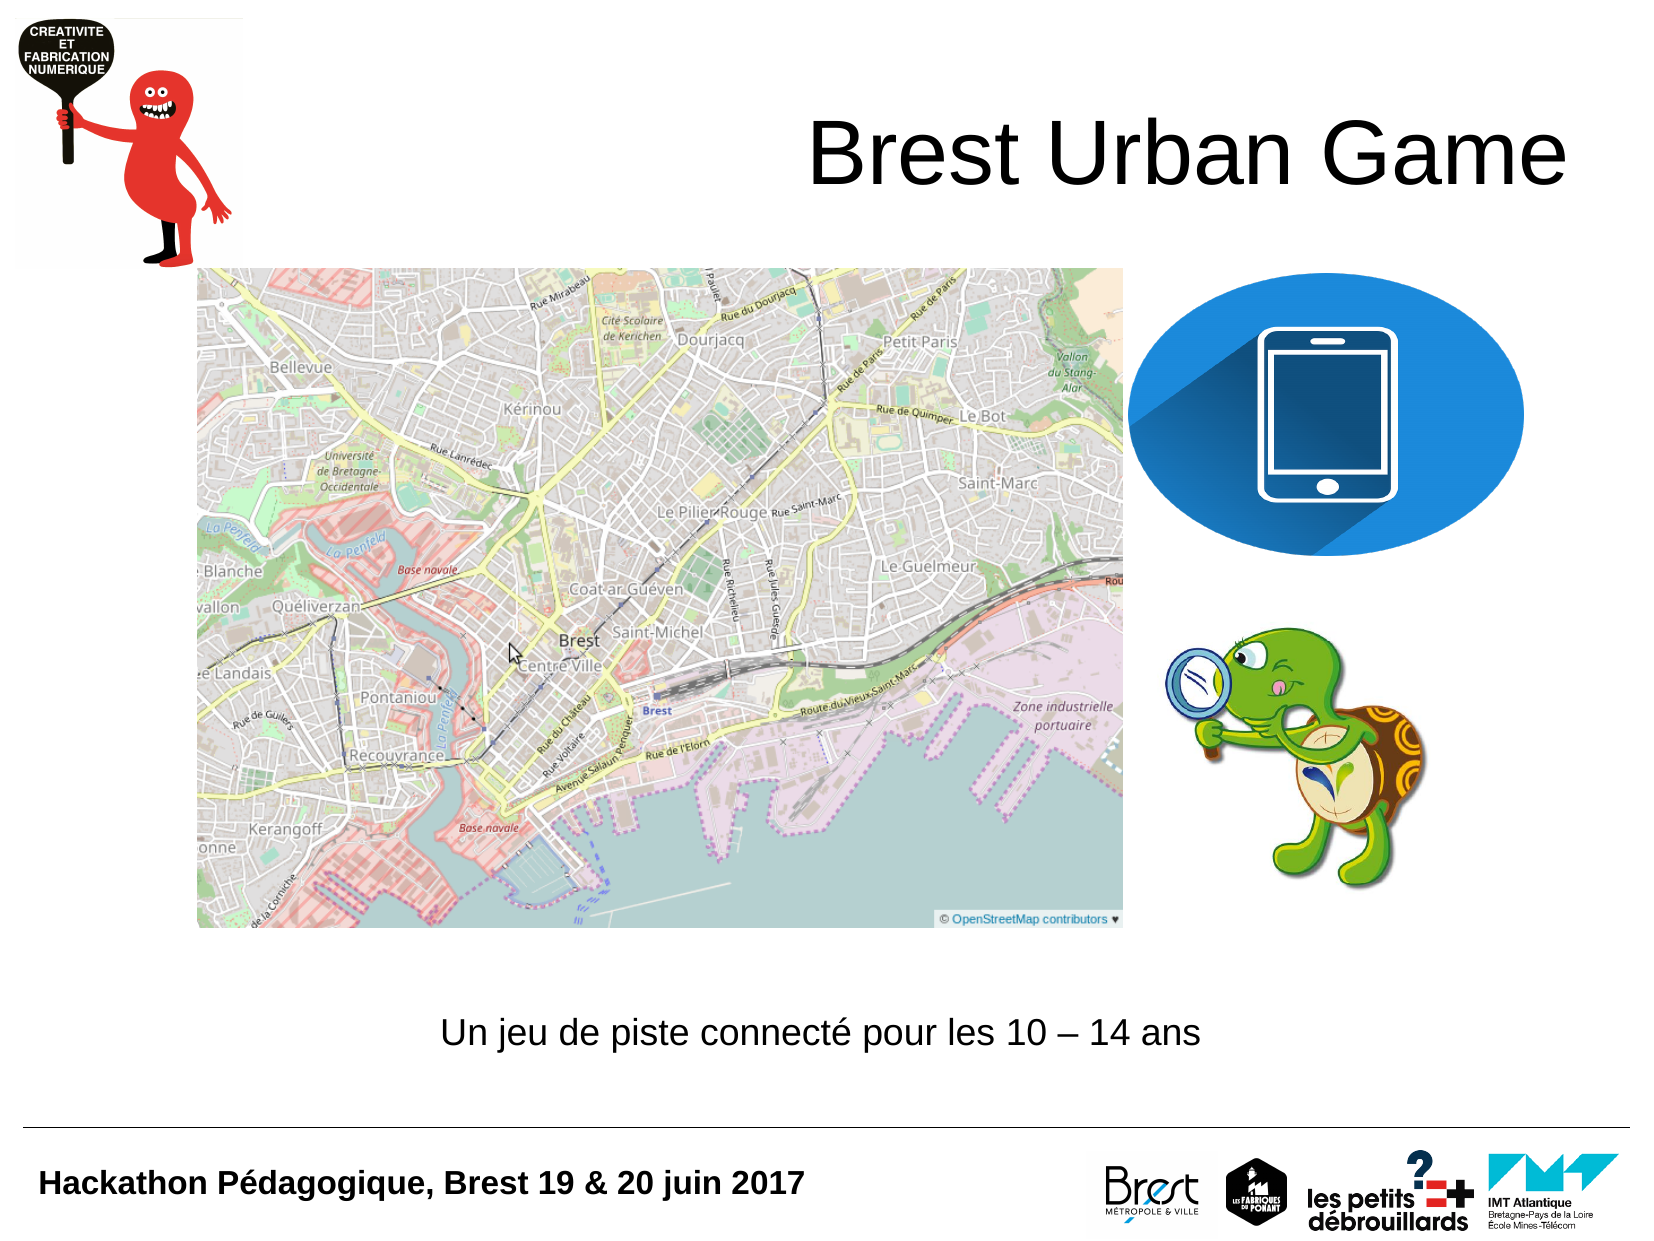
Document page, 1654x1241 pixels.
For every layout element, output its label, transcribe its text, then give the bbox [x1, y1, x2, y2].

picture [1488, 1153, 1619, 1229]
picture [1086, 1151, 1218, 1240]
picture [1128, 273, 1524, 556]
text_box Hackathon Pédagogique, Brest 19 & 20 juin 2017 [23, 1157, 945, 1210]
text_box Un jeu de piste connecté pour les 10 – 14 ans [200, 1003, 1441, 1103]
title Brest Urban Game [243, 49, 1571, 257]
picture [1145, 602, 1440, 910]
picture [1226, 1158, 1287, 1226]
picture [1308, 1150, 1474, 1231]
picture [15, 18, 1123, 928]
